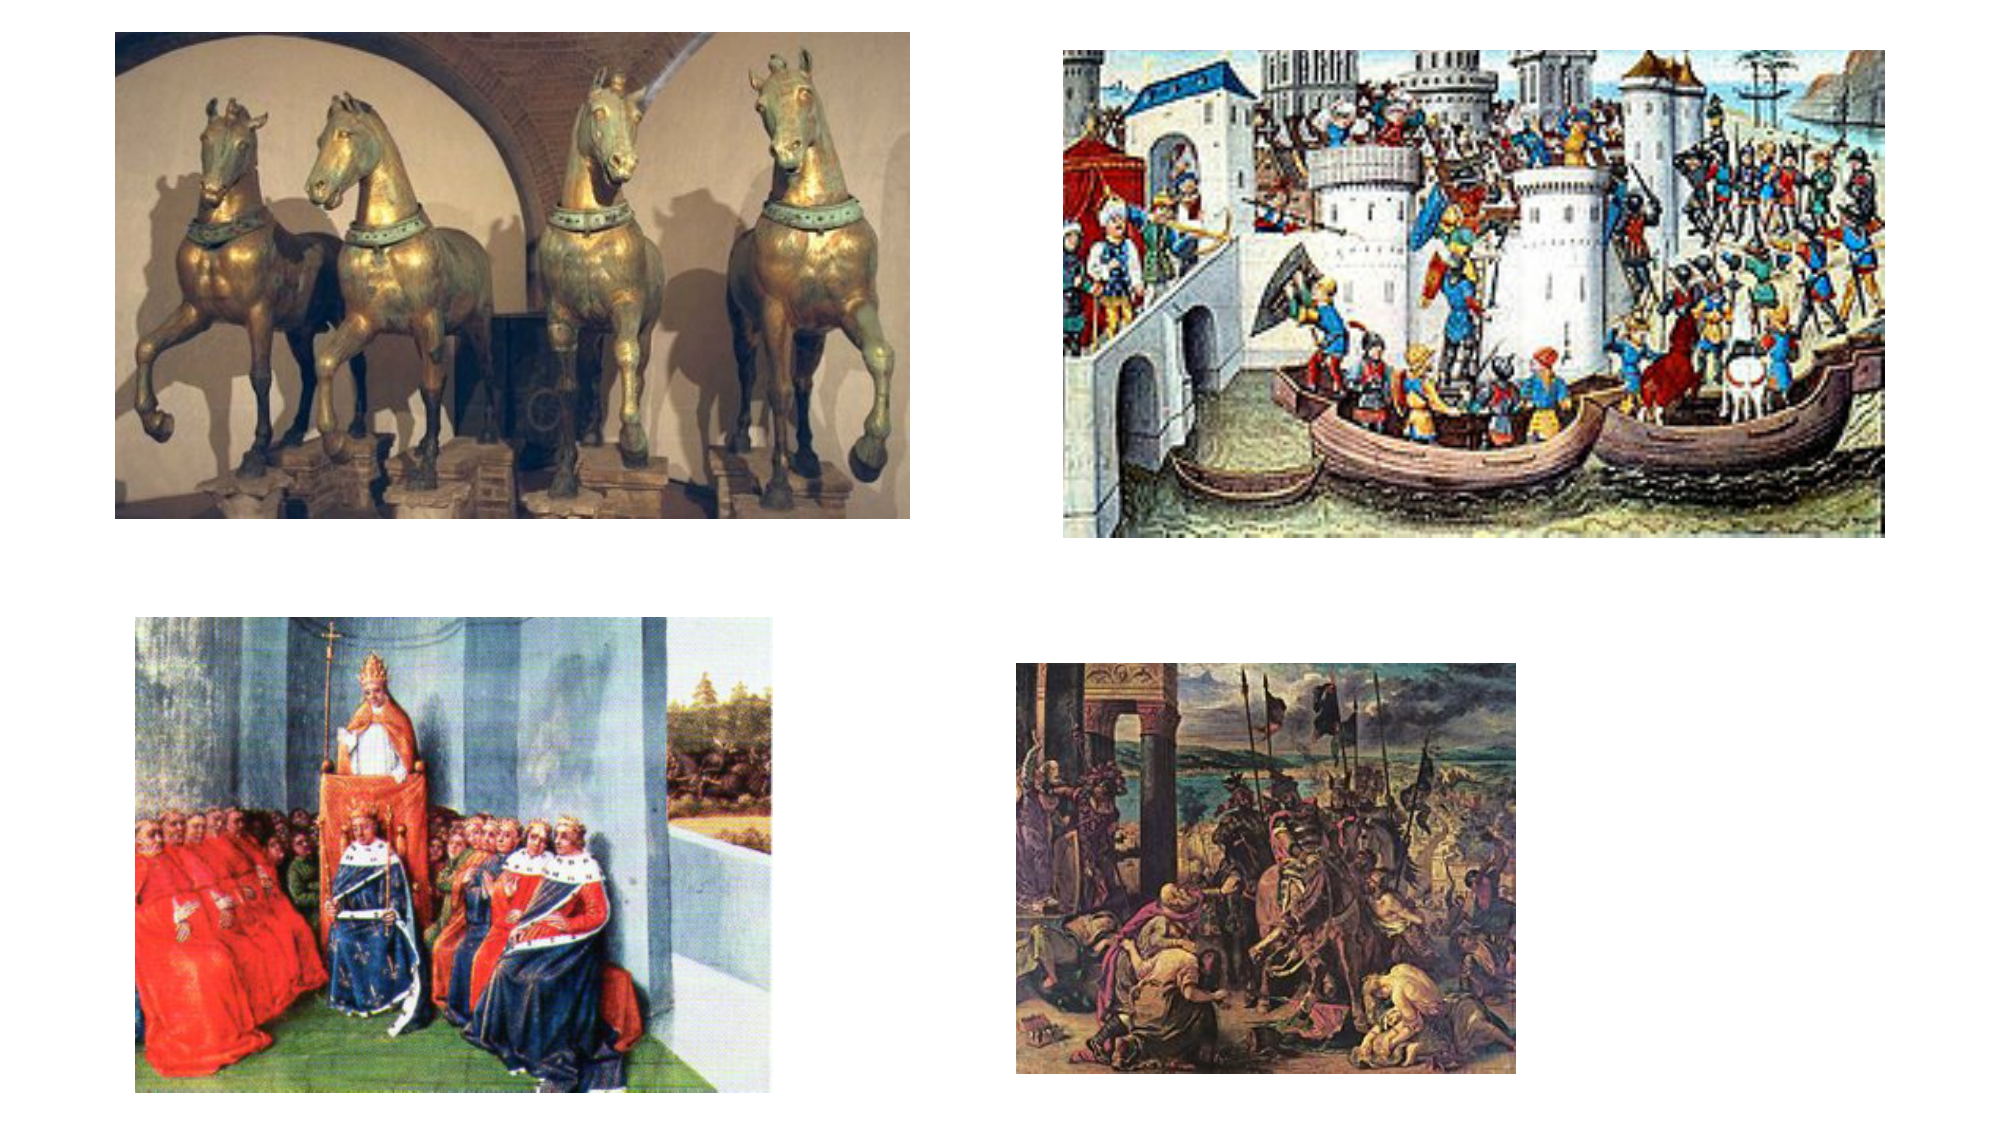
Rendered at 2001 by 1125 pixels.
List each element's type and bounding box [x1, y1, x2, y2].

picture [115, 32, 910, 519]
picture [1016, 663, 1516, 1075]
picture [135, 617, 773, 1093]
picture [1063, 50, 1885, 538]
